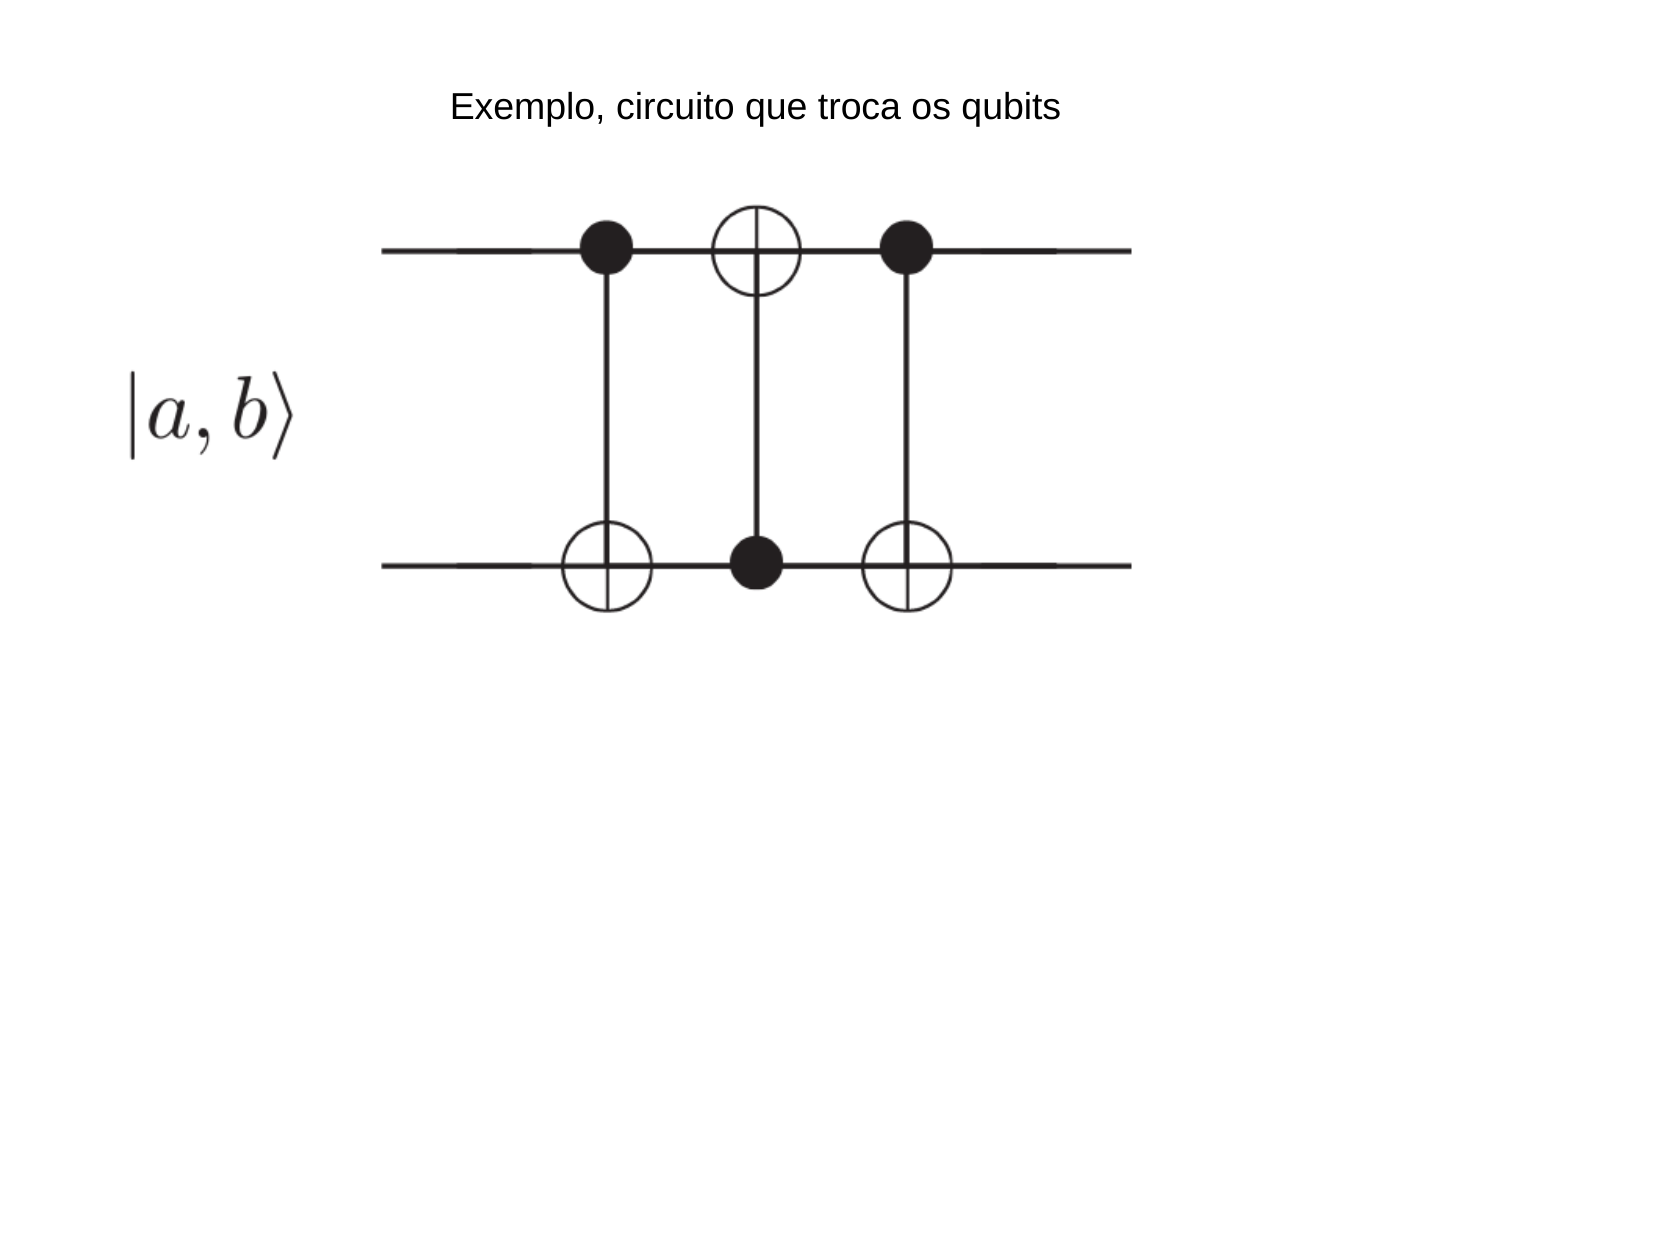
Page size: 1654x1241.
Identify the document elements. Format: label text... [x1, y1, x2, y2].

picture [116, 334, 312, 485]
picture [330, 178, 1249, 661]
text_box Exemplo, circuito que troca os qubits [435, 78, 1096, 136]
